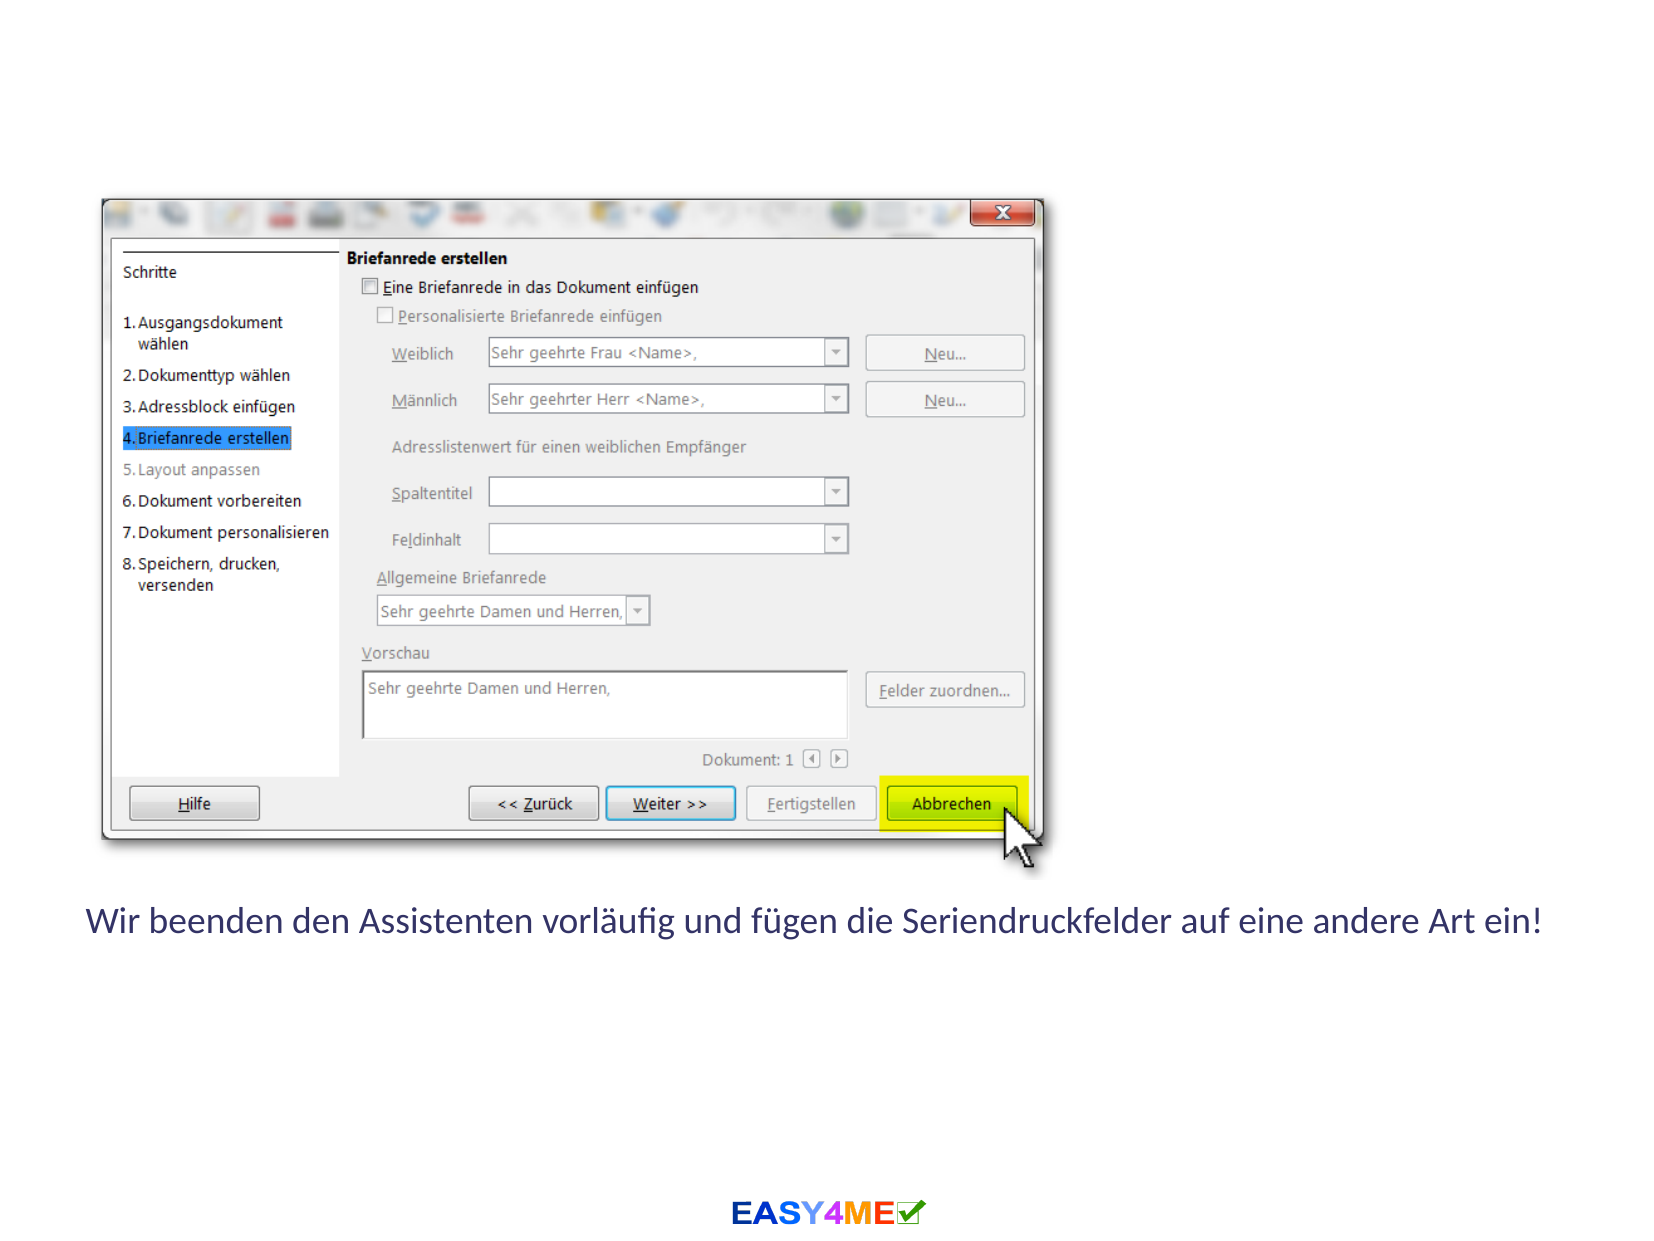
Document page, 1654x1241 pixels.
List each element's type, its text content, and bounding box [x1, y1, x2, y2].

picture [726, 1195, 934, 1229]
picture [88, 185, 1068, 880]
text_box Wir beenden den Assistenten vorläufig und fügen die Seriendruckfelder auf eine andere Art ein! [70, 897, 1571, 1004]
